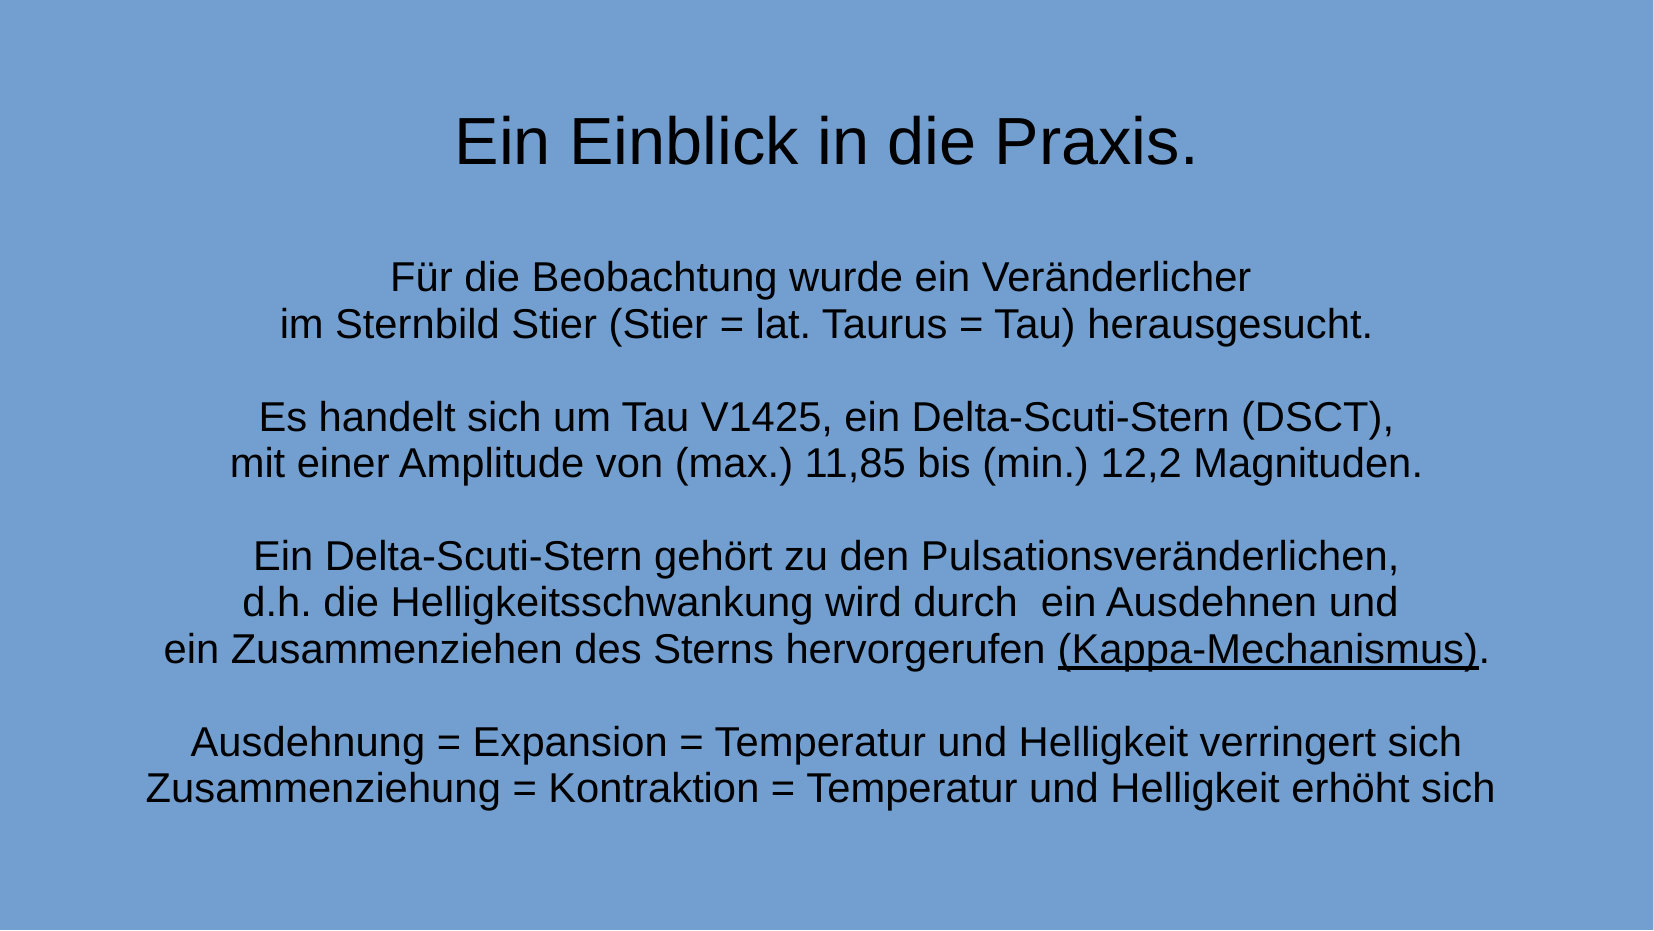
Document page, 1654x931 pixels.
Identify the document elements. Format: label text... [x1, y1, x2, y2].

text_box Ein Einblick in die Praxis. Für die Beobachtung wurde ein Veränderlicher im Sternbild Stier (Stier = lat. Taurus = Tau) herausgesucht. Es handelt sich um Tau V1425, ein Delta-Scuti-Stern (DSCT), mit einer Amplitude von (max.) 11,85 bis (min.) 12,2 Magnituden. Ein Delta-Scuti-Stern gehört zu den Pulsationsveränderlichen, d.h. die Helligkeitsschwankung wird durch ein Ausdehnen und ein Zusammenziehen des Sterns hervorgerufen (Kappa-Mechanismus). Ausdehnung = Expansion = Temperatur und Helligkeit verringert sich Zusammenziehung = Kontraktion = Temperatur und Helligkeit erhöht sich [29, 29, 1624, 905]
